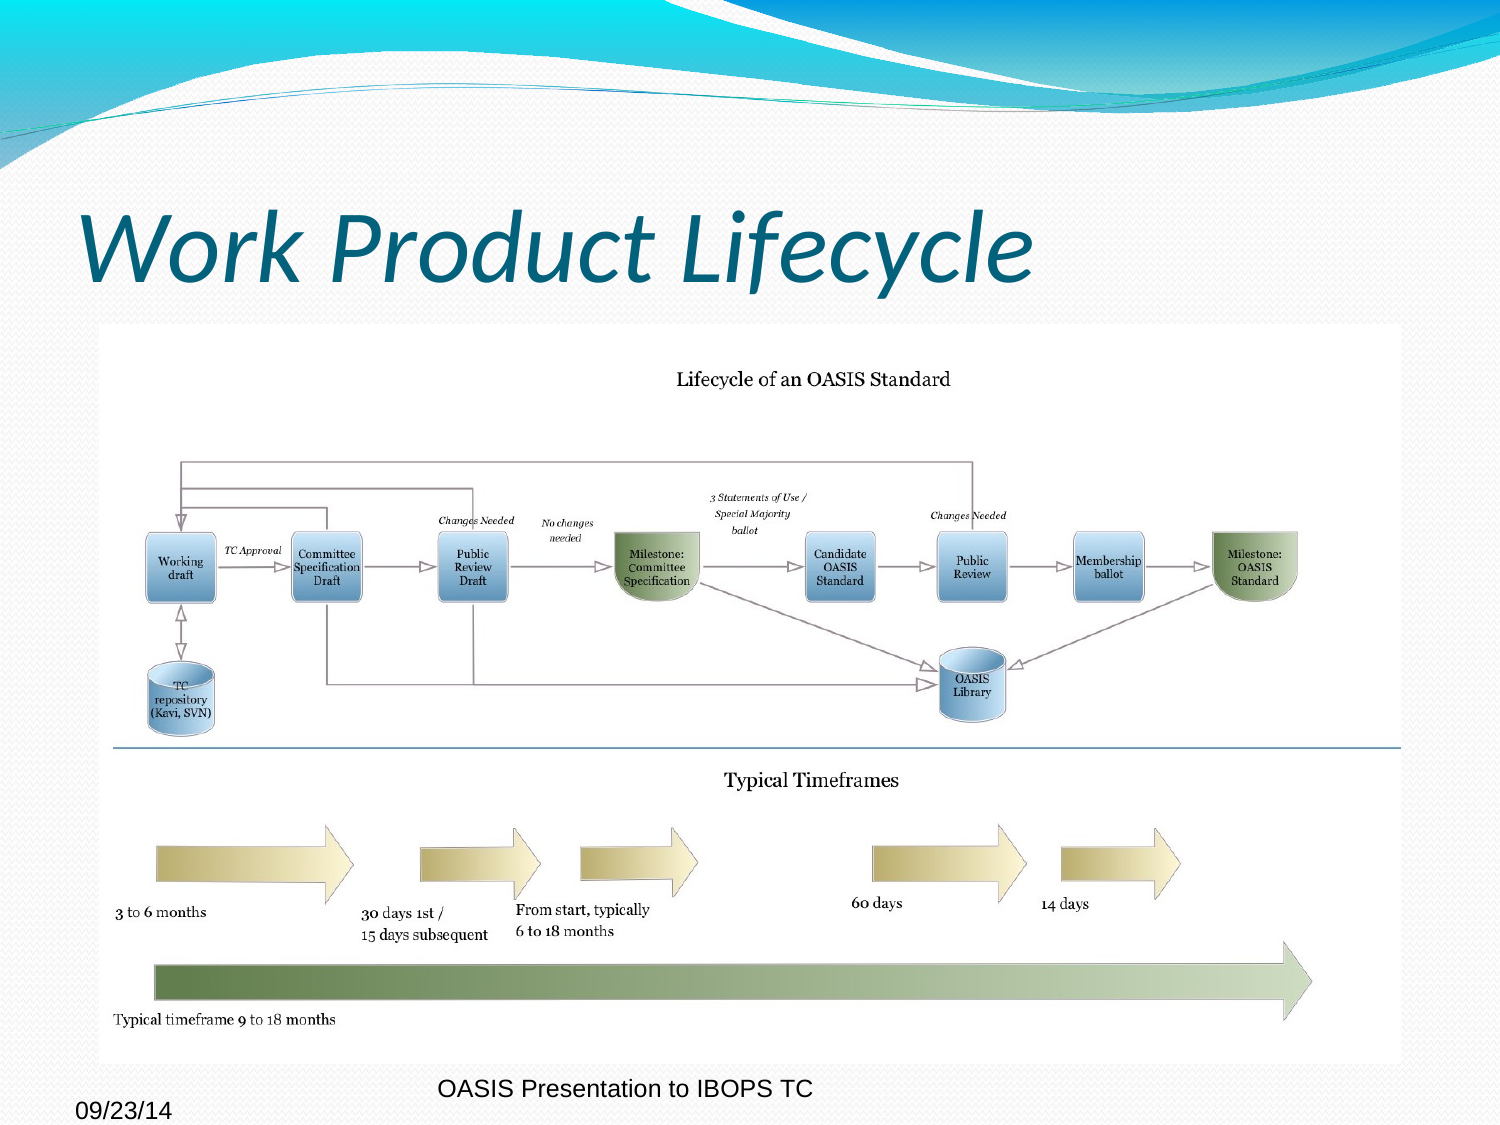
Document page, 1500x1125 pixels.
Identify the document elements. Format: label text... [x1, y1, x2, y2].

text_box Work Product Lifecycle [75, 115, 1426, 304]
text_box OASIS Presentation to IBOPS TC [437, 1064, 988, 1103]
text_box 09/23/14 [75, 1087, 425, 1125]
picture [0, 0, 1500, 1125]
